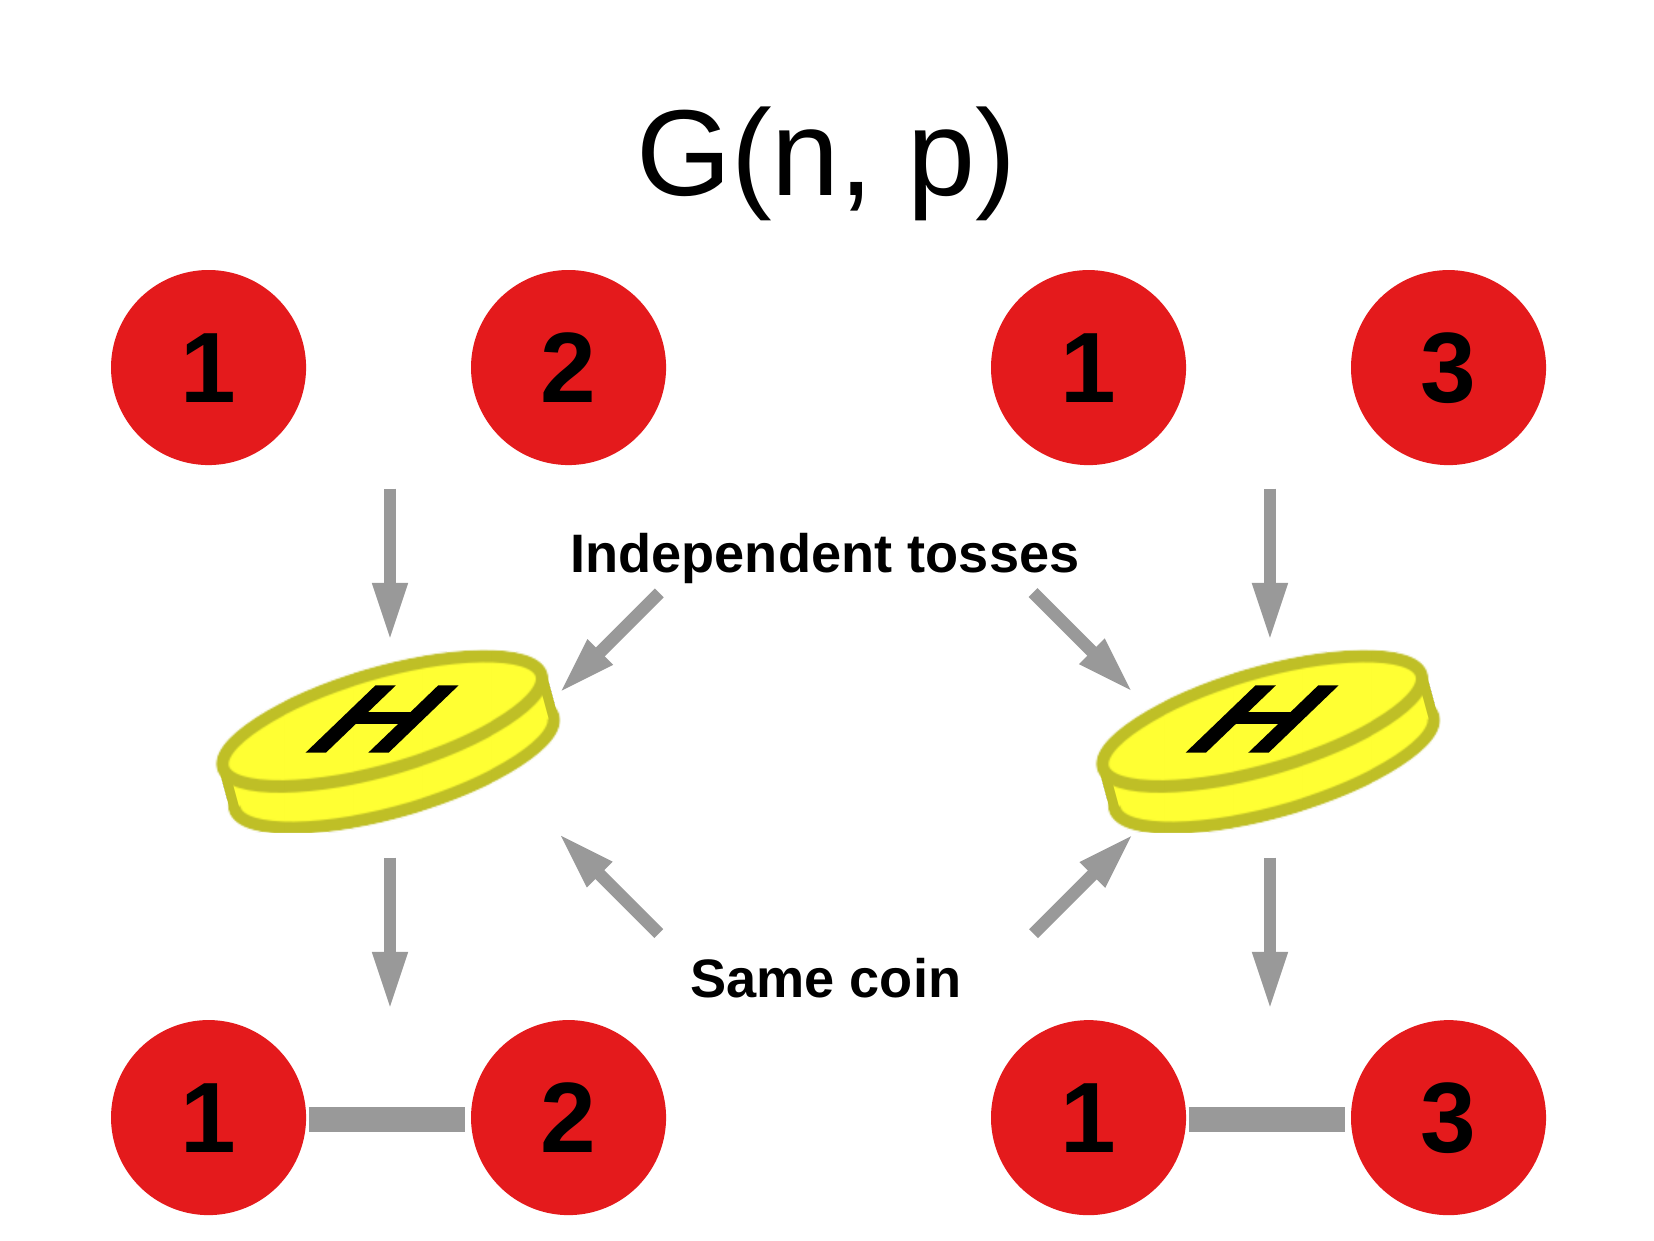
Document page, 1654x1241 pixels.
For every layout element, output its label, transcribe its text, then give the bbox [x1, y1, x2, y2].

picture [1095, 649, 1441, 833]
text_box 2 [471, 1020, 667, 1216]
text_box 2 [471, 270, 667, 466]
text_box 1 [111, 270, 307, 466]
text_box 3 [1351, 1020, 1547, 1216]
text_box 1 [111, 1020, 307, 1216]
text_box Independent tosses [555, 515, 1098, 582]
text_box 3 [1351, 270, 1547, 466]
text_box 1 [991, 270, 1187, 466]
title G(n, p) [82, 49, 1571, 257]
picture [215, 649, 561, 833]
text_box 1 [991, 1020, 1187, 1216]
text_box Same coin [675, 941, 978, 1008]
